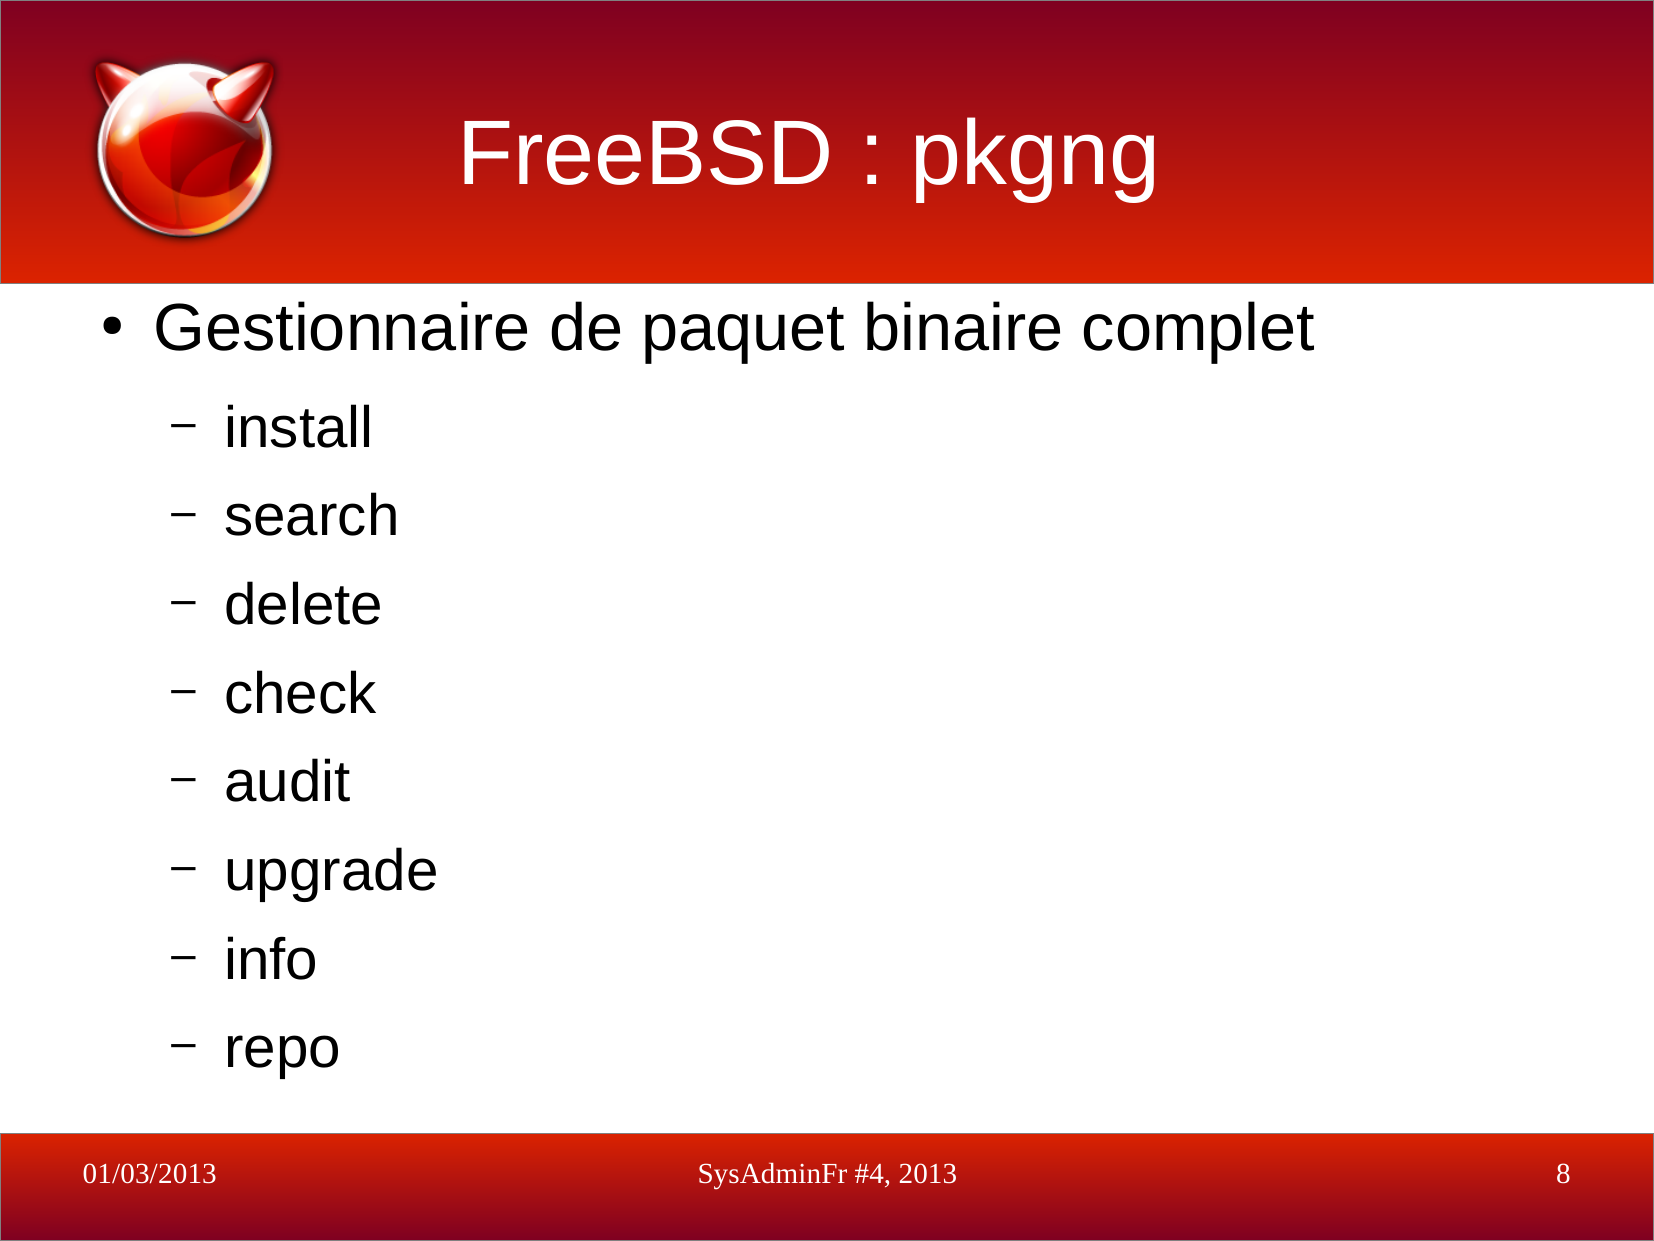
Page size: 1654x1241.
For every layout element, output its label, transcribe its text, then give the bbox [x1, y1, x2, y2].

list Gestionnaire de paquet binaire complet install search delete check audit upgrade info repo [82, 290, 1538, 1099]
title FreeBSD : pkgng [82, 49, 1536, 257]
